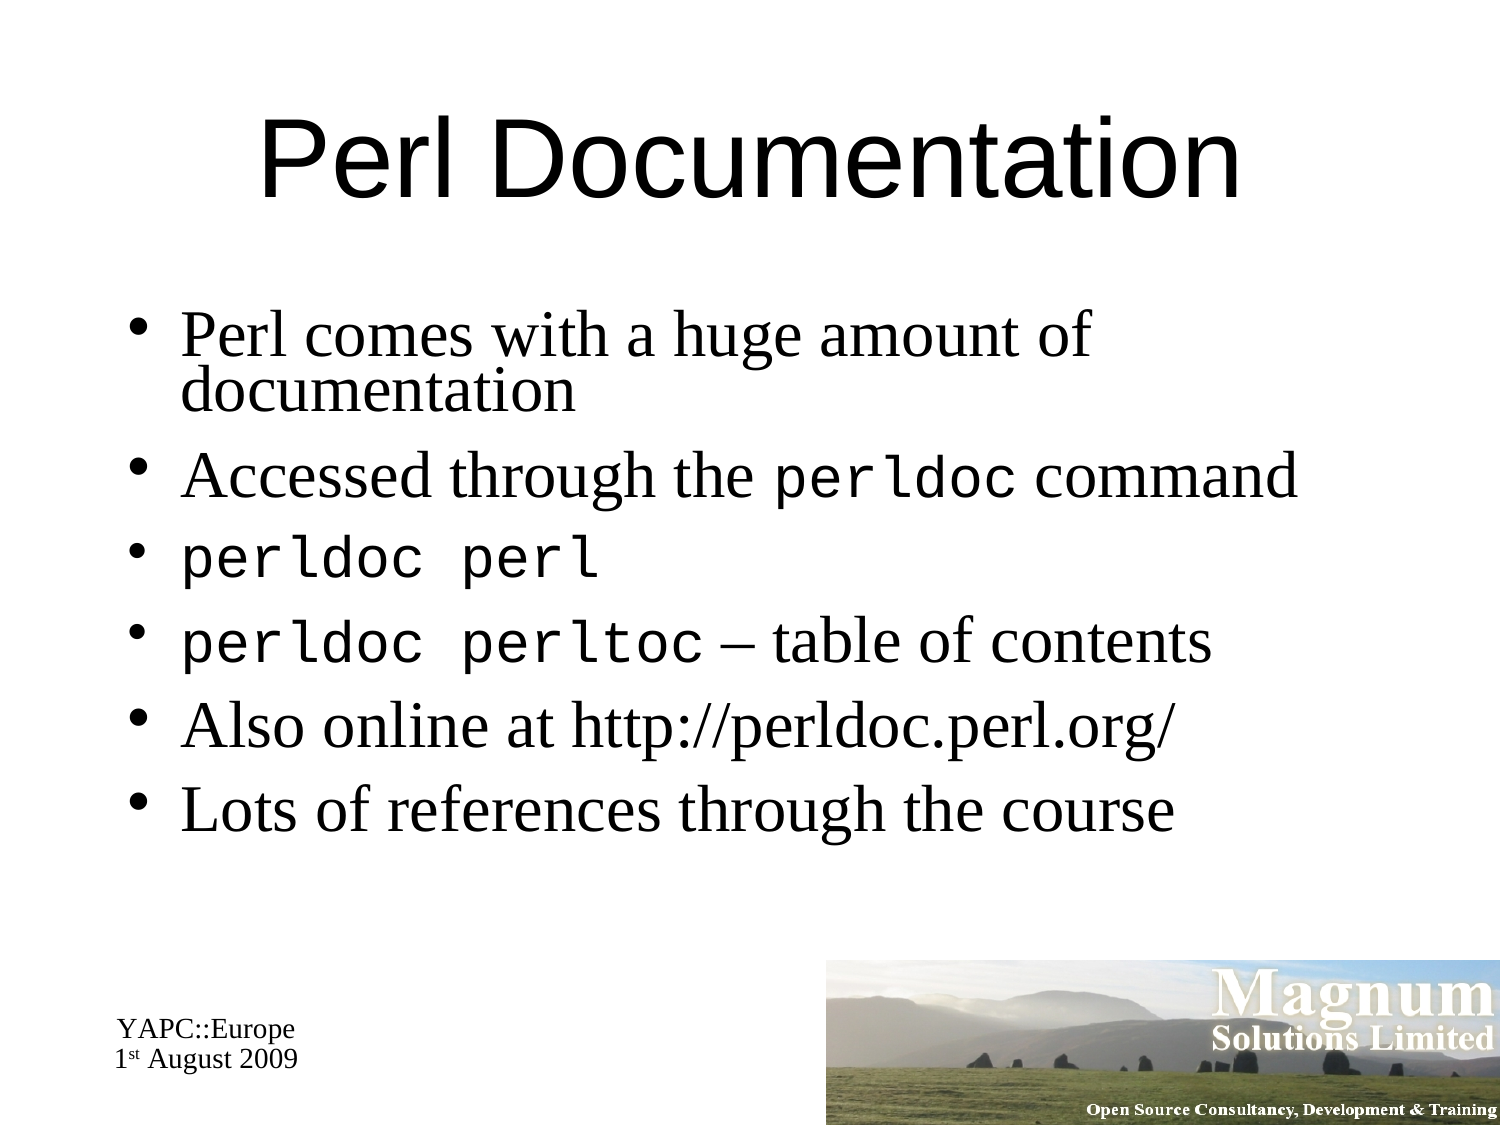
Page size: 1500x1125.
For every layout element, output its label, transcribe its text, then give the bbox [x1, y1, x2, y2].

picture [826, 960, 1500, 1125]
title Perl Documentation [110, 19, 1391, 296]
list Perl comes with a huge amount of documentation Accessed through the perldoc command perldoc perl perldoc perltoc – table of contents Also online at http://perldoc.perl.org/ Lots of references through the course [110, 312, 1391, 862]
